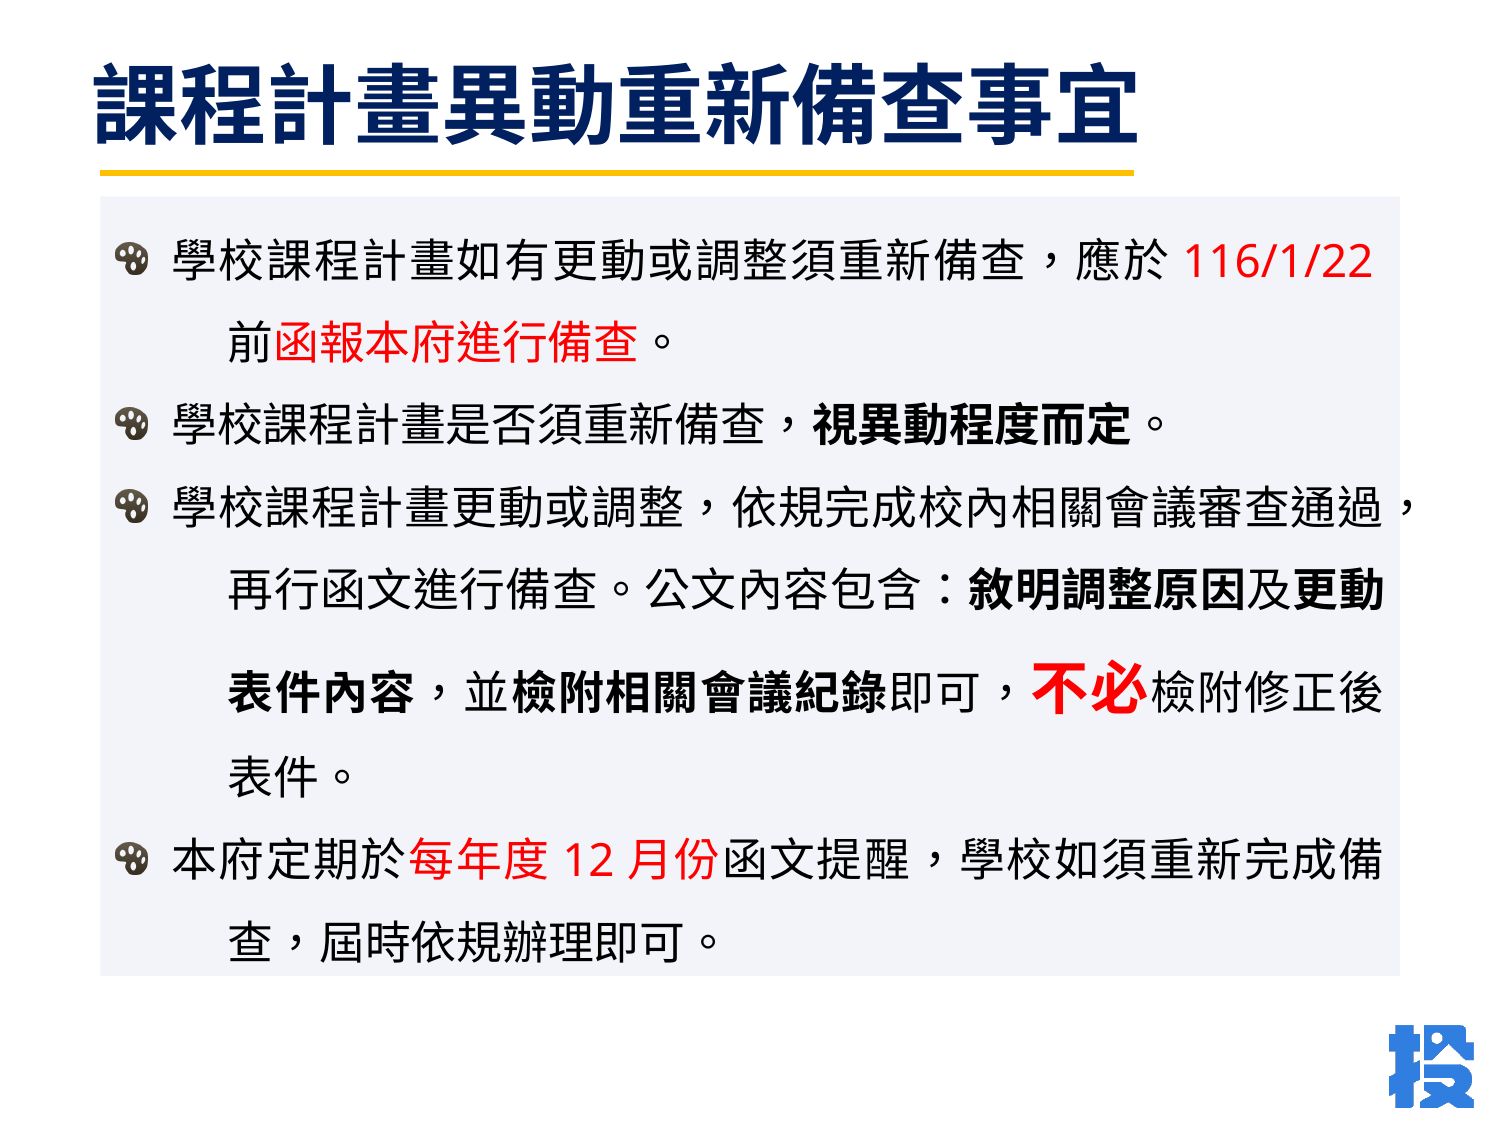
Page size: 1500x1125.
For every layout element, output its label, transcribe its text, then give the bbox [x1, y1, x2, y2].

text_box 學校課程計畫如有更動或調整須重新備查，應於116/1/22前函報本府進行備查。 學校課程計畫是否須重新備查，視異動程度而定。 學校課程計畫更動或調整，依規完成校內相關會議審查通過，再行函文進行備查。公文內容包含：敘明調整原因及更動表件內容，並檢附相關會議紀錄即可，不必檢附修正後表件。 本府定期於每年度12月份函文提醒，學校如須重新完成備查，屆時依規辦理即可。 [100, 196, 1400, 901]
text_box 課程計畫異動重新備查事宜 [76, 42, 1168, 164]
picture [1362, 997, 1500, 1125]
